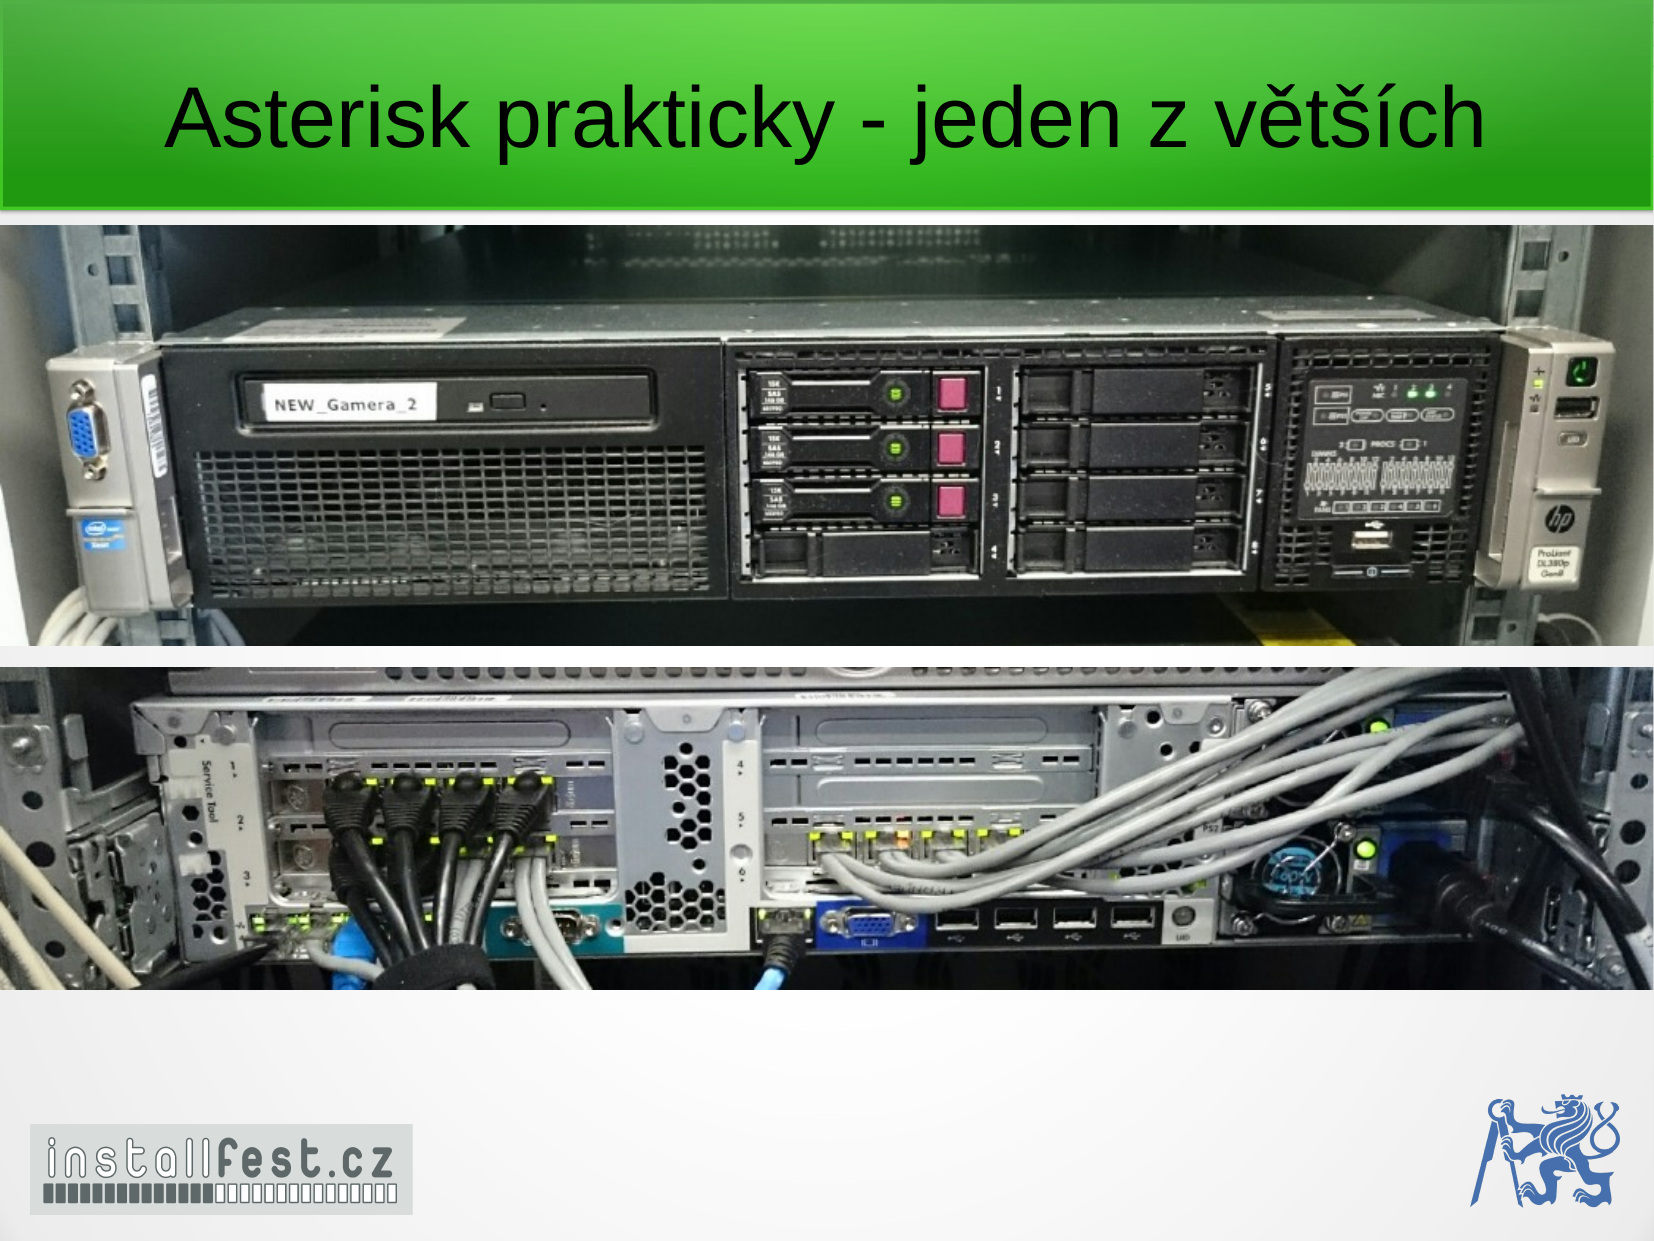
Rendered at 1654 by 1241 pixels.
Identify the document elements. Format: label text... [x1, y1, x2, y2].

title Asterisk prakticky - jeden z větších [82, 47, 1571, 189]
picture [0, 667, 1654, 991]
picture [30, 1124, 413, 1215]
picture [0, 225, 1654, 646]
picture [1470, 1094, 1620, 1208]
